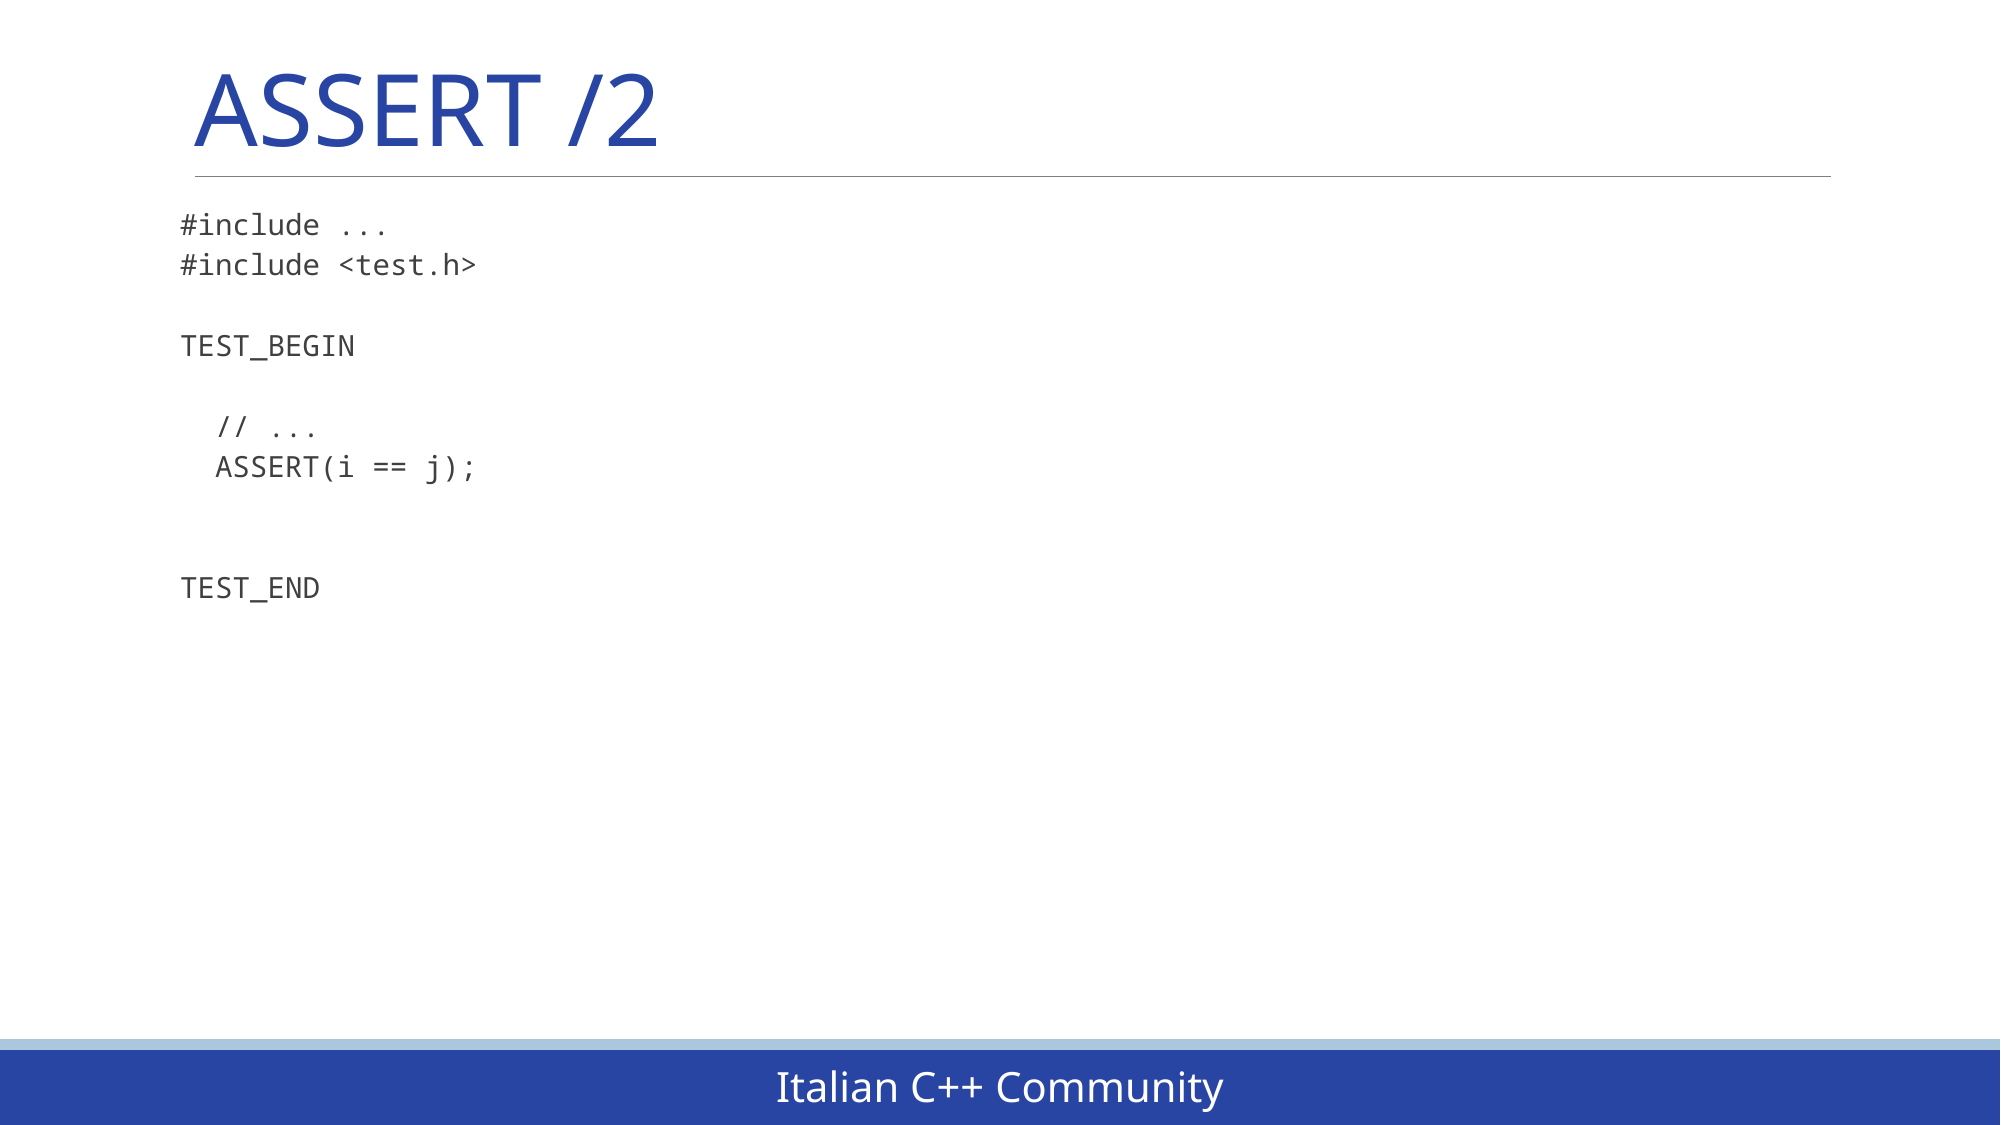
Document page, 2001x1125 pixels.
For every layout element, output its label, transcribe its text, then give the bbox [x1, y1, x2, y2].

list #include ... #include <test.h> TEST_BEGIN // ... ASSERT(i == j); TEST_END [179, 202, 1830, 1011]
title ASSERT /2 [179, 2, 1830, 175]
